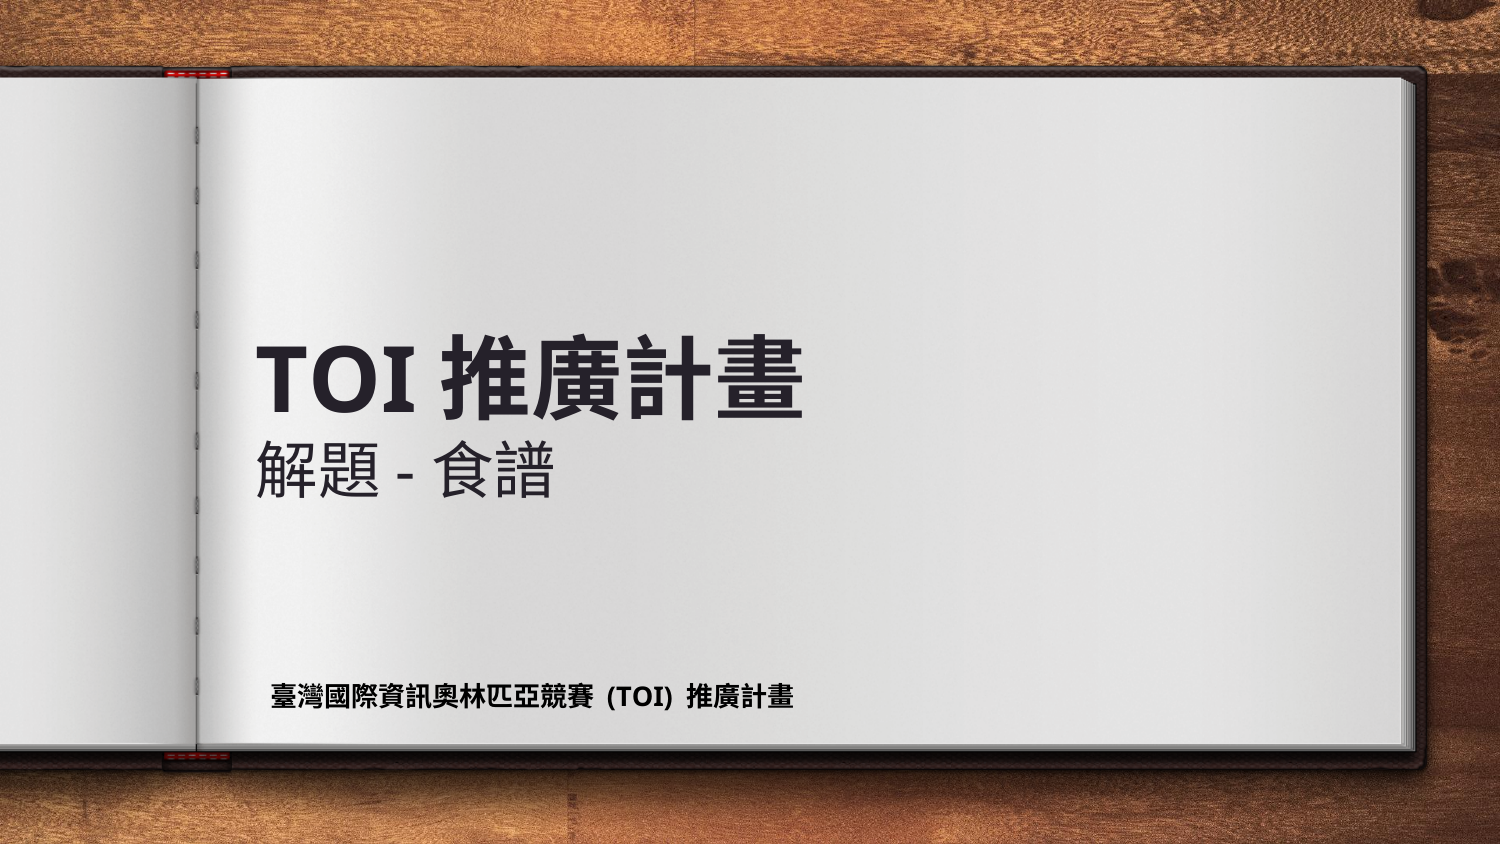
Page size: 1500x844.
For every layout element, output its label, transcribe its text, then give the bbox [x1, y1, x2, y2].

title TOI推廣計畫 解題-食譜 [240, 262, 894, 565]
